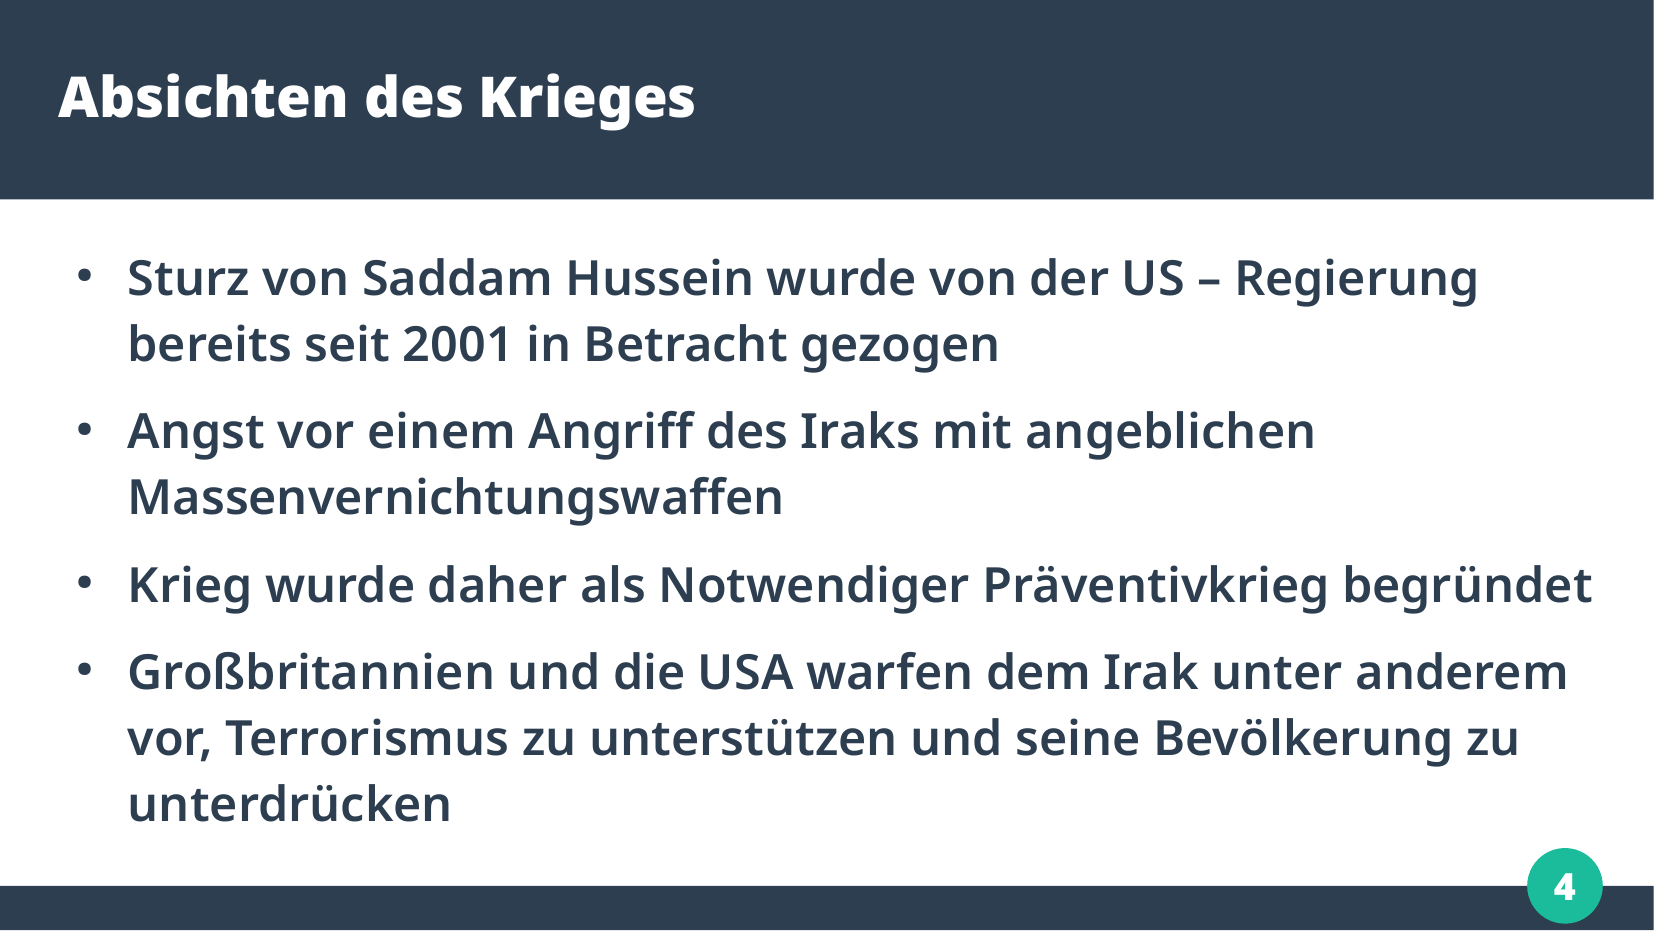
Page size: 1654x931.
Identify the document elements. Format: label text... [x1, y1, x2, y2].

list Sturz von Saddam Hussein wurde von der US – Regierung bereits seit 2001 in Betracht gezogen Angst vor einem Angriff des Iraks mit angeblichen Massenvernichtungswaffen Krieg wurde daher als Notwendiger Präventivkrieg begründet Großbritannien und die USA warfen dem Irak unter anderem vor, Terrorismus zu unterstützen und seine Bevölkerung zu unterdrücken [59, 243, 1595, 864]
title Absichten des Krieges [59, 37, 1595, 155]
